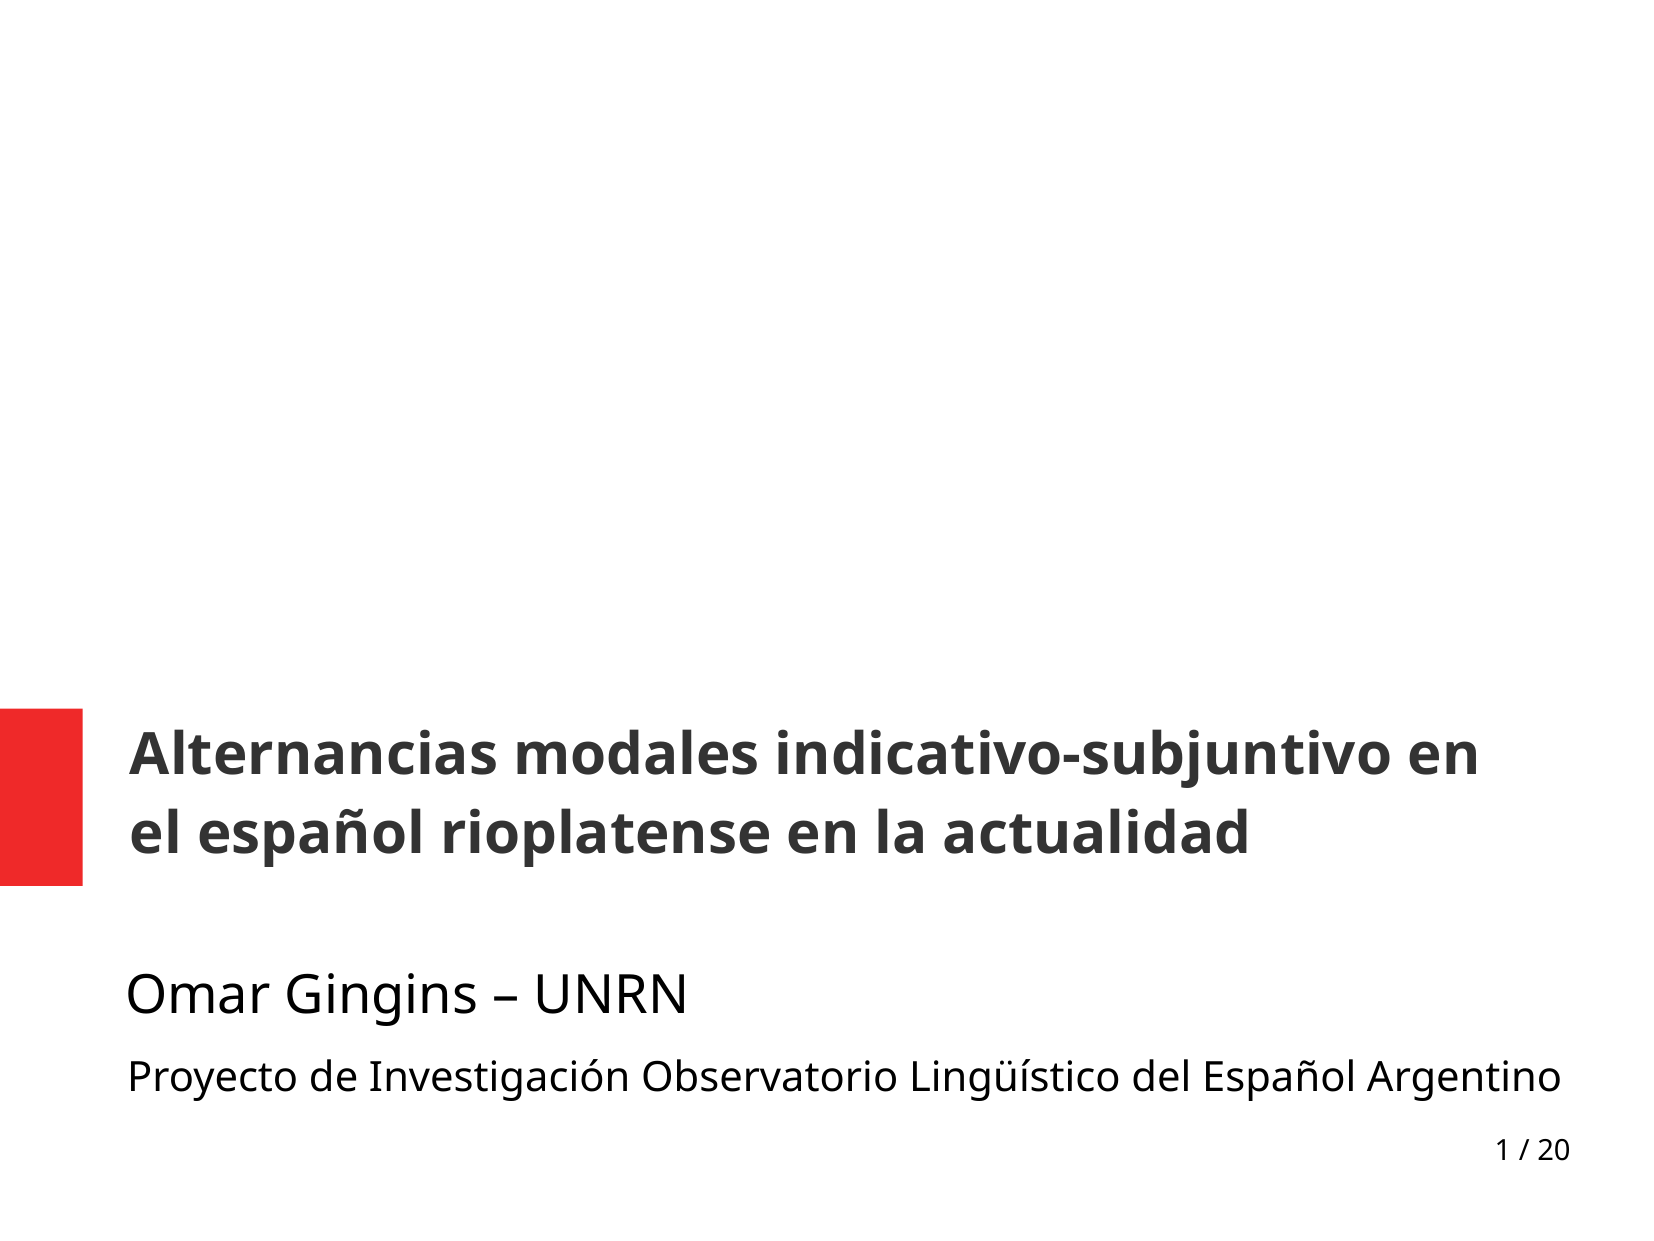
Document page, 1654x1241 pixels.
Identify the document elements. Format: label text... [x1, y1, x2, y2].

subtitle Omar Gingins – UNRN [0, 949, 1111, 1111]
text_box Proyecto de Investigación Observatorio Lingüístico del Español Argentino [112, 1039, 1619, 1156]
title Alternancias modales indicativo-subjuntivo en el español rioplatense en la actualidad [129, 673, 1536, 910]
